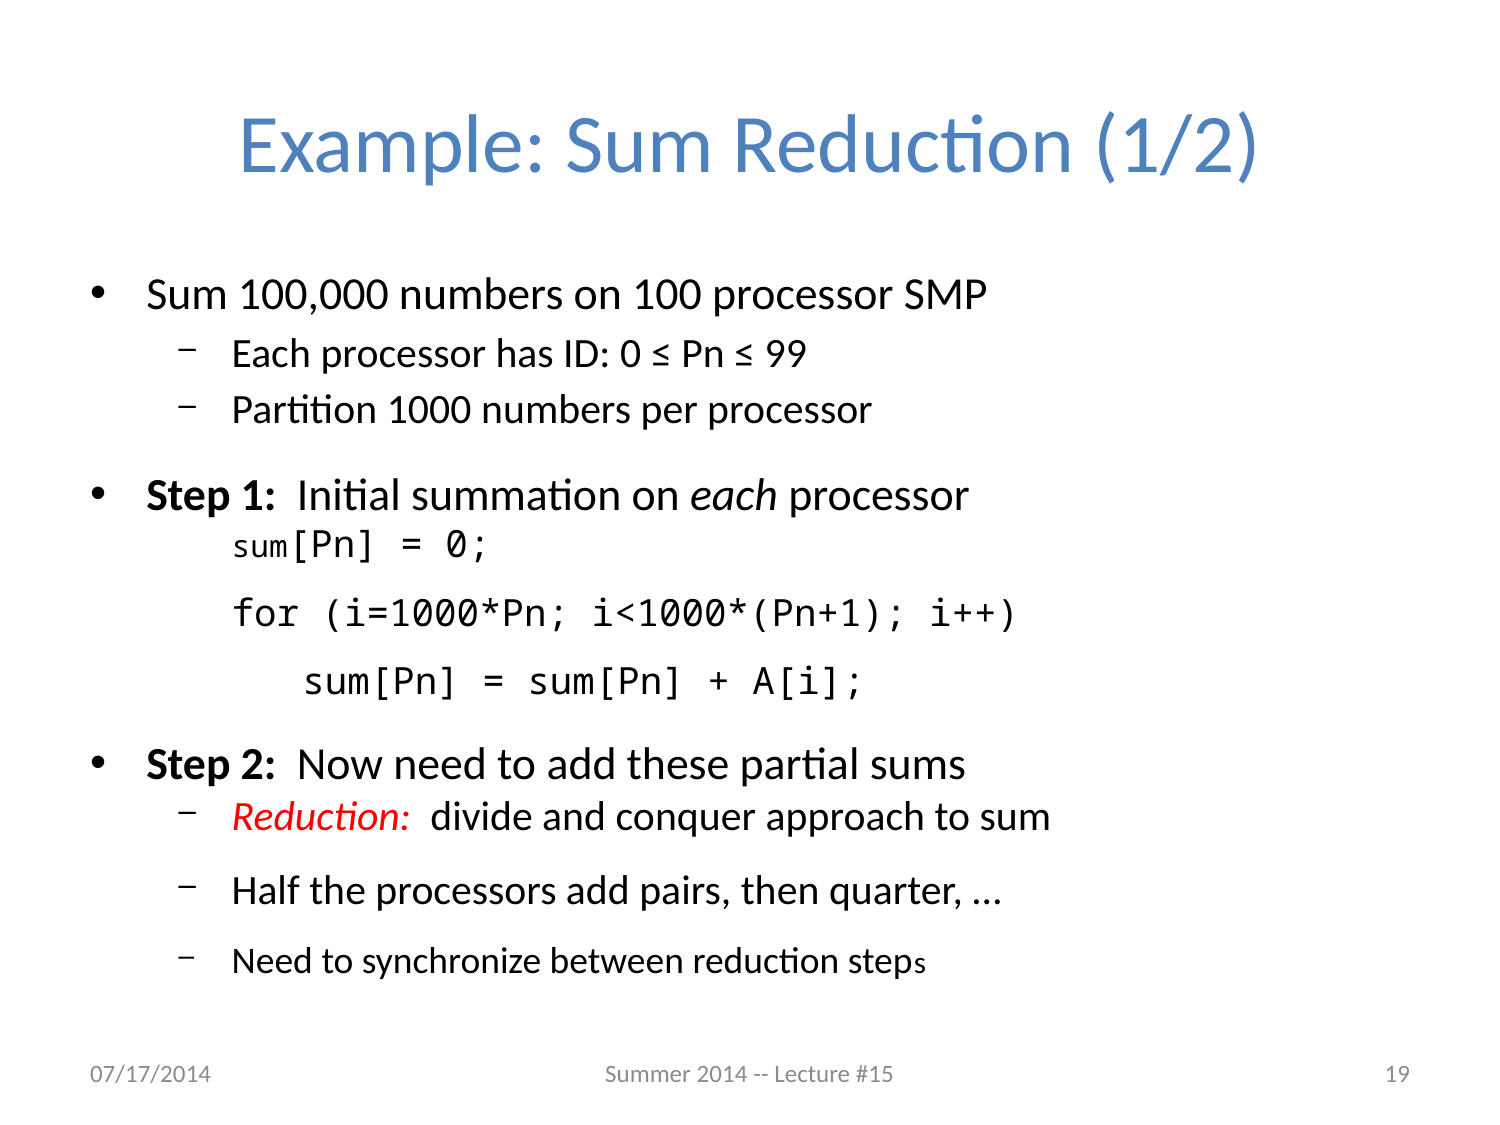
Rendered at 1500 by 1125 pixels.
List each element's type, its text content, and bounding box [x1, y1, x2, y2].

title Example: Sum Reduction (1/2) [75, 45, 1425, 233]
slide_number <number> [1074, 1042, 1425, 1103]
slide_number 07/17/2014 [75, 1042, 425, 1103]
list Sum 100,000 numbers on 100 processor SMP Each processor has ID: 0 ≤ Pn ≤ 99 Partition 1000 numbers per processor Step 1: Initial summation on each processor sum[Pn] = 0; for (i=1000*Pn; i<1000*(Pn+1); i++) sum[Pn] = sum[Pn] + A[i]; Step 2: Now need to add these partial sums Reduction: divide and conquer approach to sum Half the processors add pairs, then quarter, … Need to synchronize between reduction steps [75, 262, 1425, 1073]
footer Summer 2014 -- Lecture #15 [512, 1042, 988, 1103]
